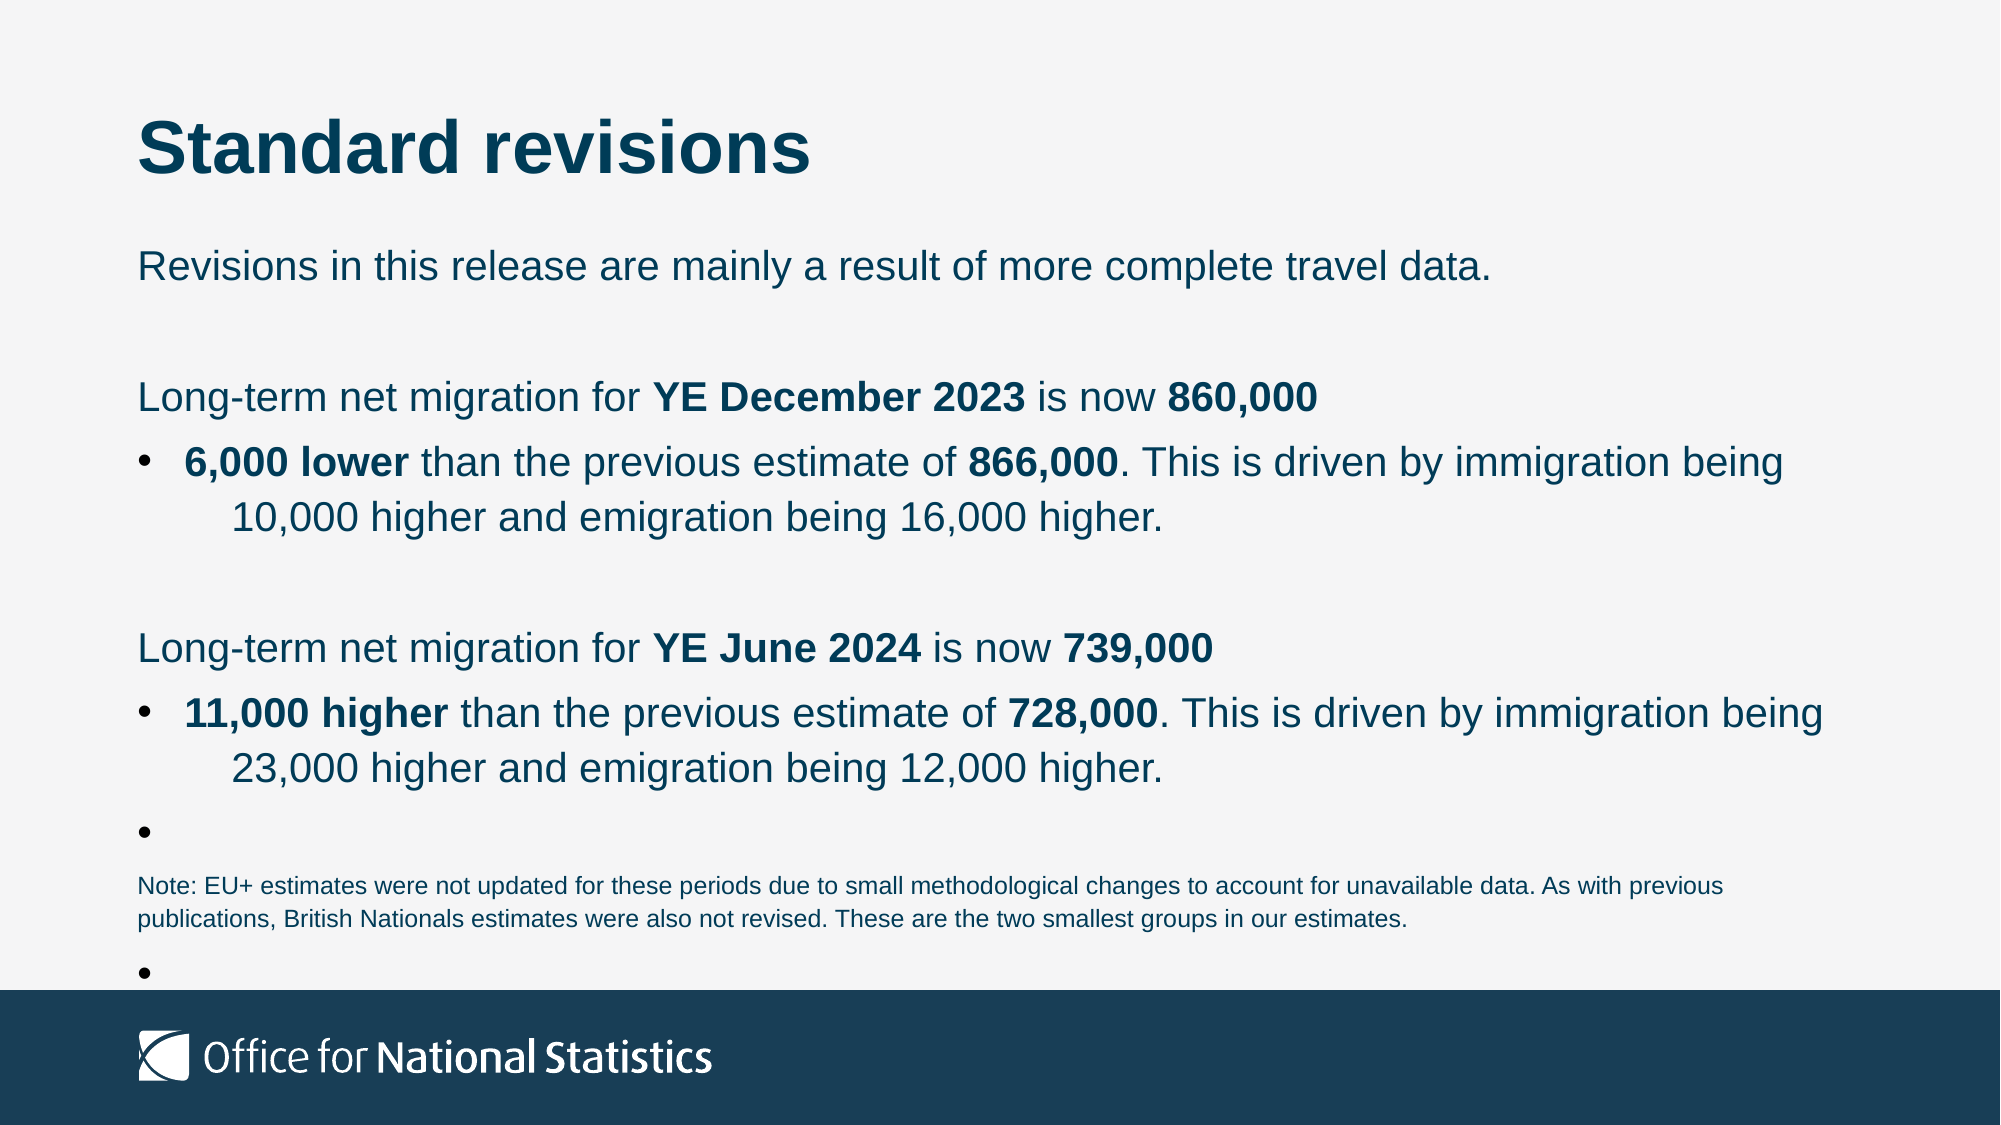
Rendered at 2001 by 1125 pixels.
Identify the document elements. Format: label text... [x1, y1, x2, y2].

title Standard revisions [137, 105, 1863, 192]
list Revisions in this release are mainly a result of more complete travel data. Long-term net migration for YE December 2023 is now 860,000 6,000 lower than the previous estimate of 866,000. This is driven by immigration being 10,000 higher and emigration being 16,000 higher. Long-term net migration for YE June 2024 is now 739,000 11,000 higher than the previous estimate of 728,000. This is driven by immigration being 23,000 higher and emigration being 12,000 higher. Note: EU+ estimates were not updated for these periods due to small methodological changes to account for unavailable data. As with previous publications, British Nationals estimates were also not revised. These are the two smallest groups in our estimates. [137, 233, 1863, 1023]
